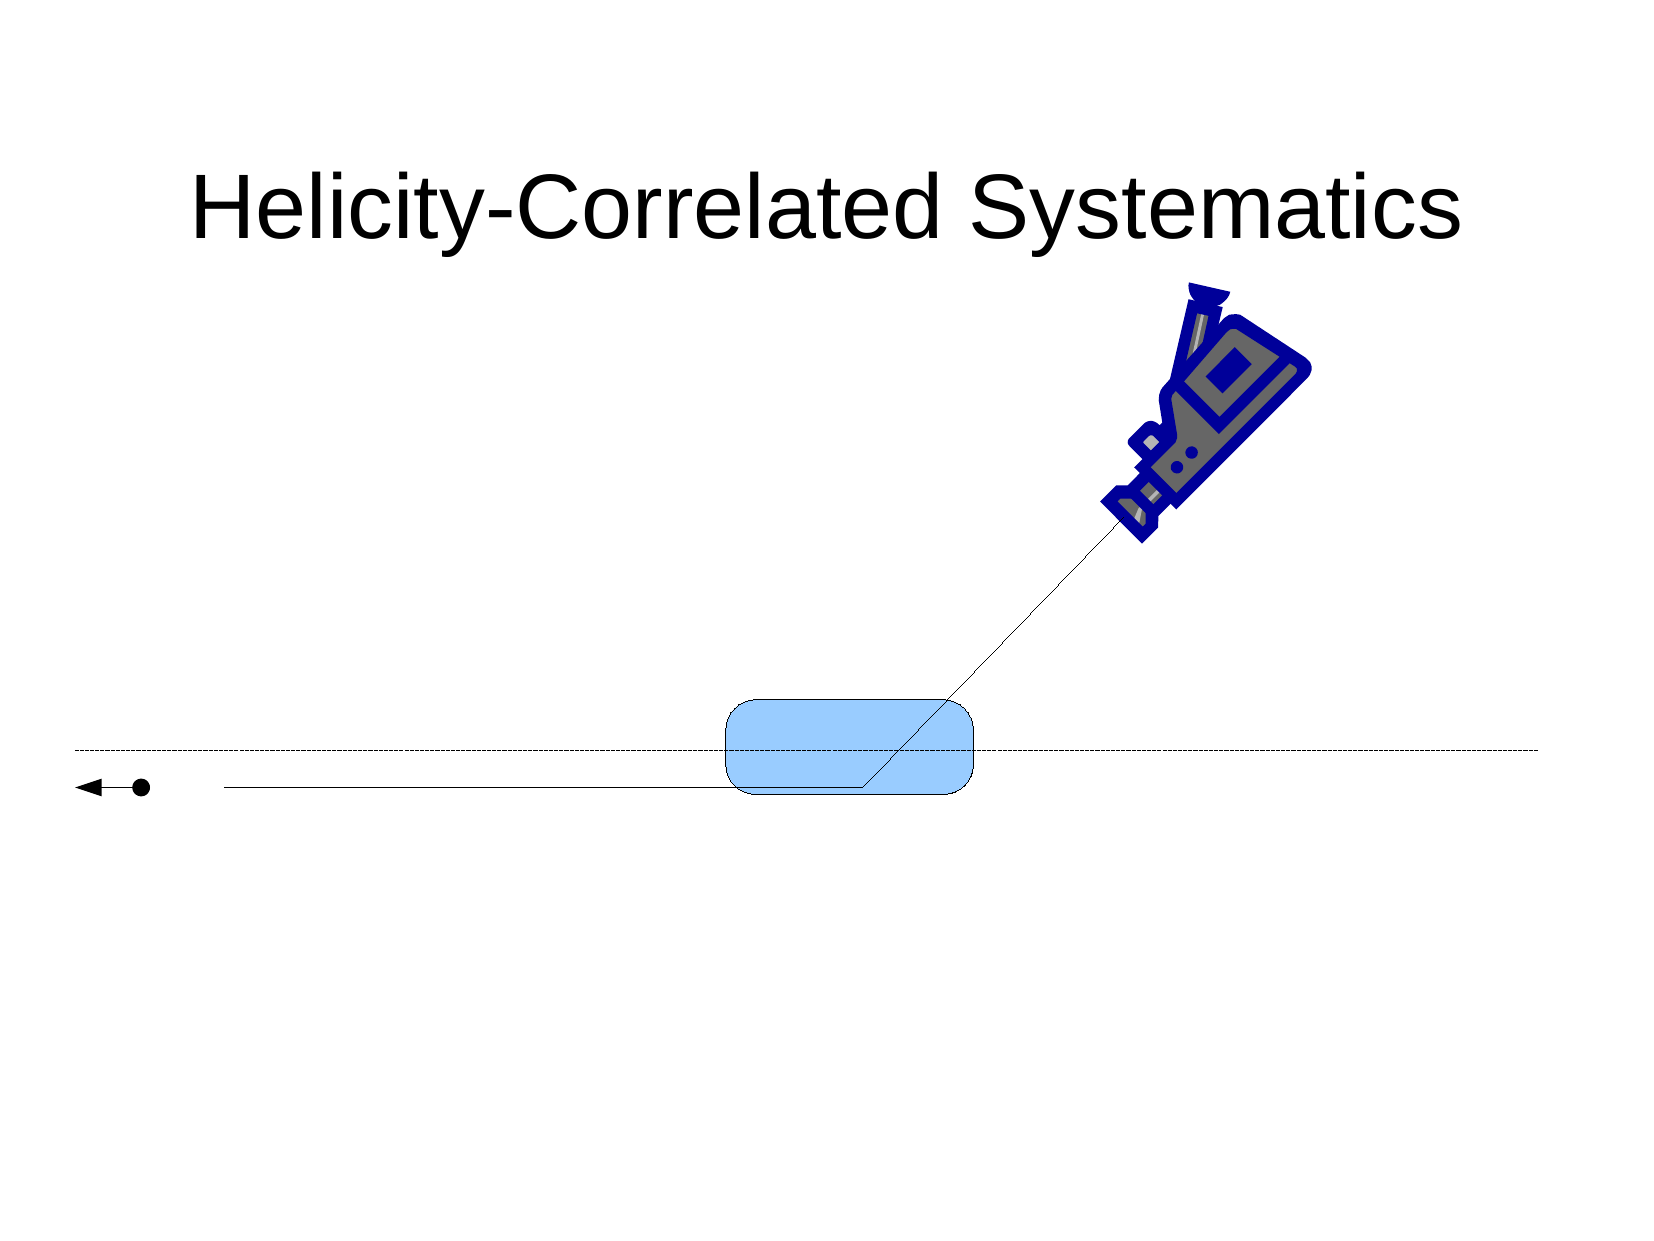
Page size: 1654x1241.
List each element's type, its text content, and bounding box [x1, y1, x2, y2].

picture [1033, 259, 1320, 545]
text_box [725, 699, 974, 795]
title Helicity-Correlated Systematics [121, 102, 1534, 311]
